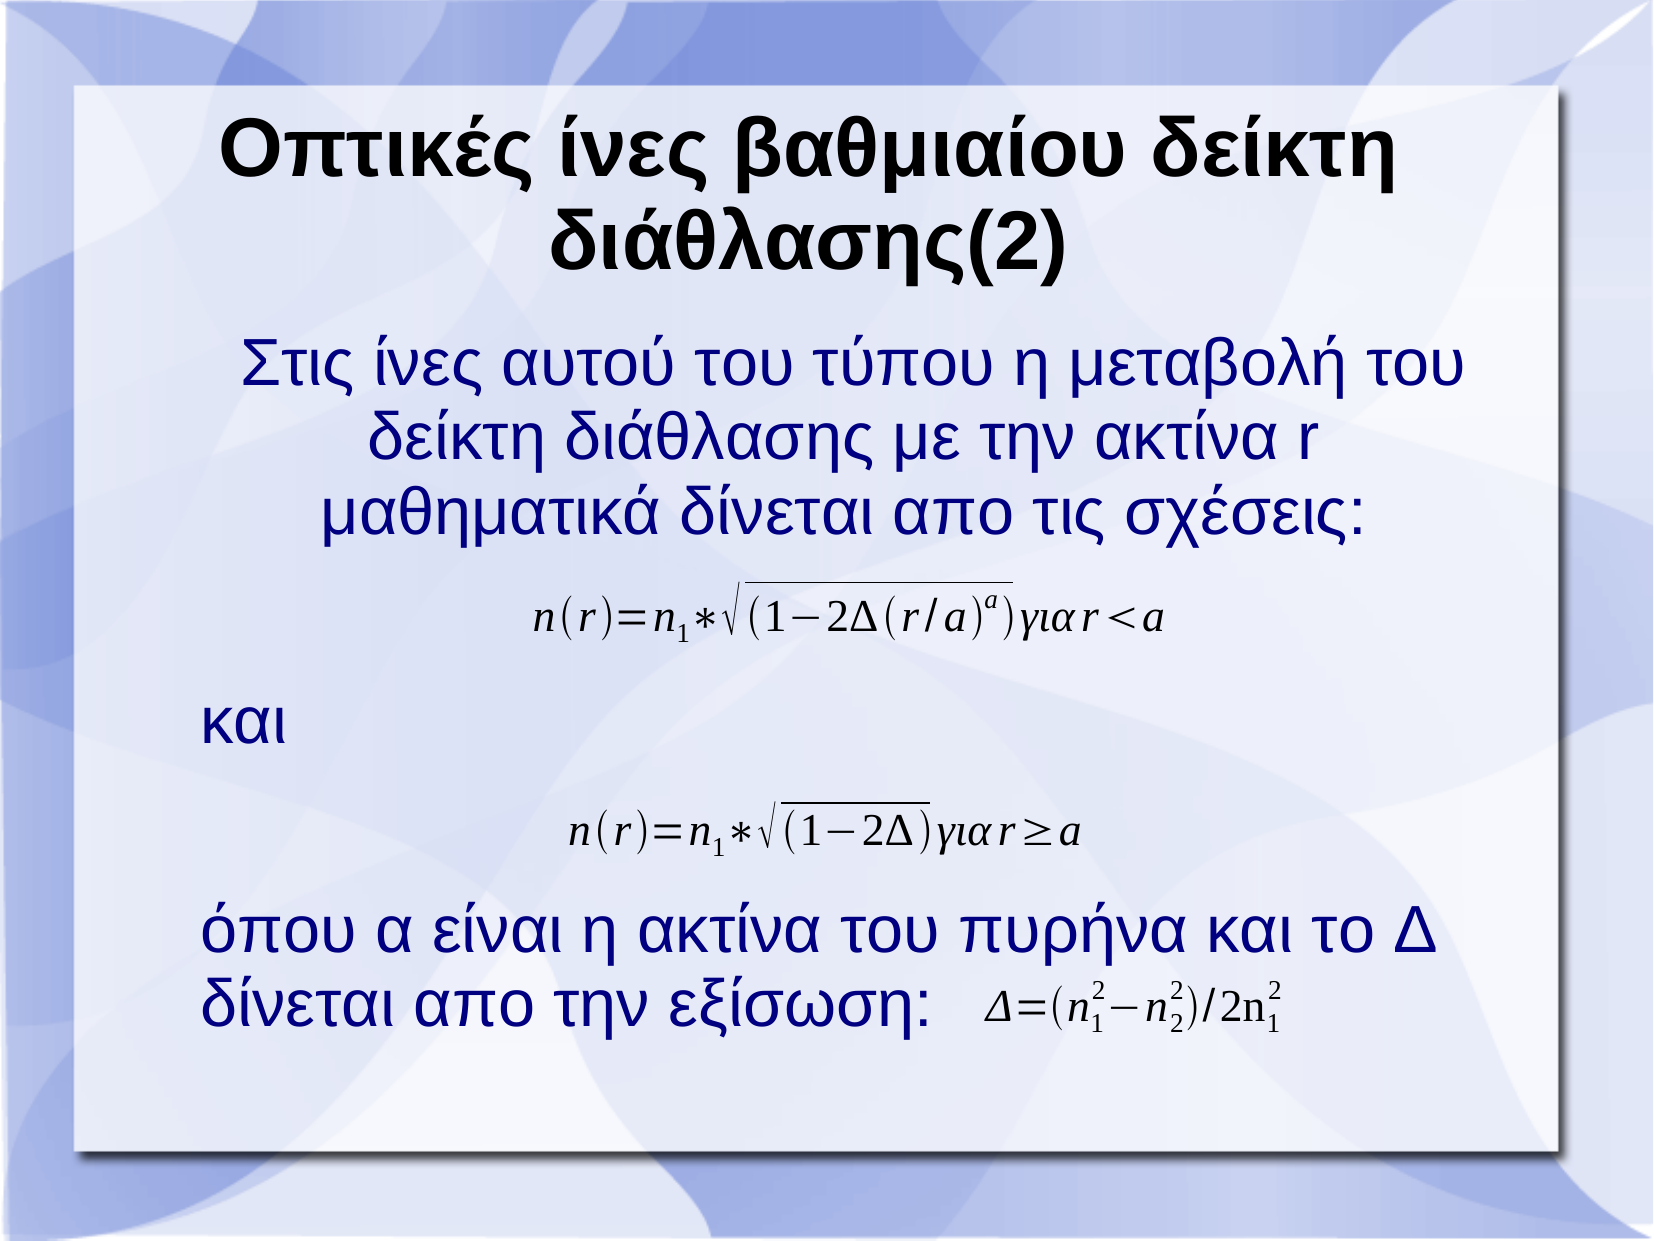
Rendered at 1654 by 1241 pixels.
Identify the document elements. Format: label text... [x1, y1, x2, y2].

picture [0, 0, 1654, 1241]
list Στις ίνες αυτού του τύπου η μεταβολή του δείκτη διάθλασης με την ακτίνα r μαθηματικά δίνεται απο τις σχέσεις: και όπου α είναι η ακτίνα του πυρήνα και το Δ δίνεται απο την εξίσωση: [129, 324, 1488, 1241]
chart [975, 975, 1288, 1040]
title Οπτικές ίνες βαθμιαίου δείκτη διάθλασης(2) [82, 90, 1535, 298]
chart [560, 800, 1088, 863]
chart [525, 580, 1171, 650]
